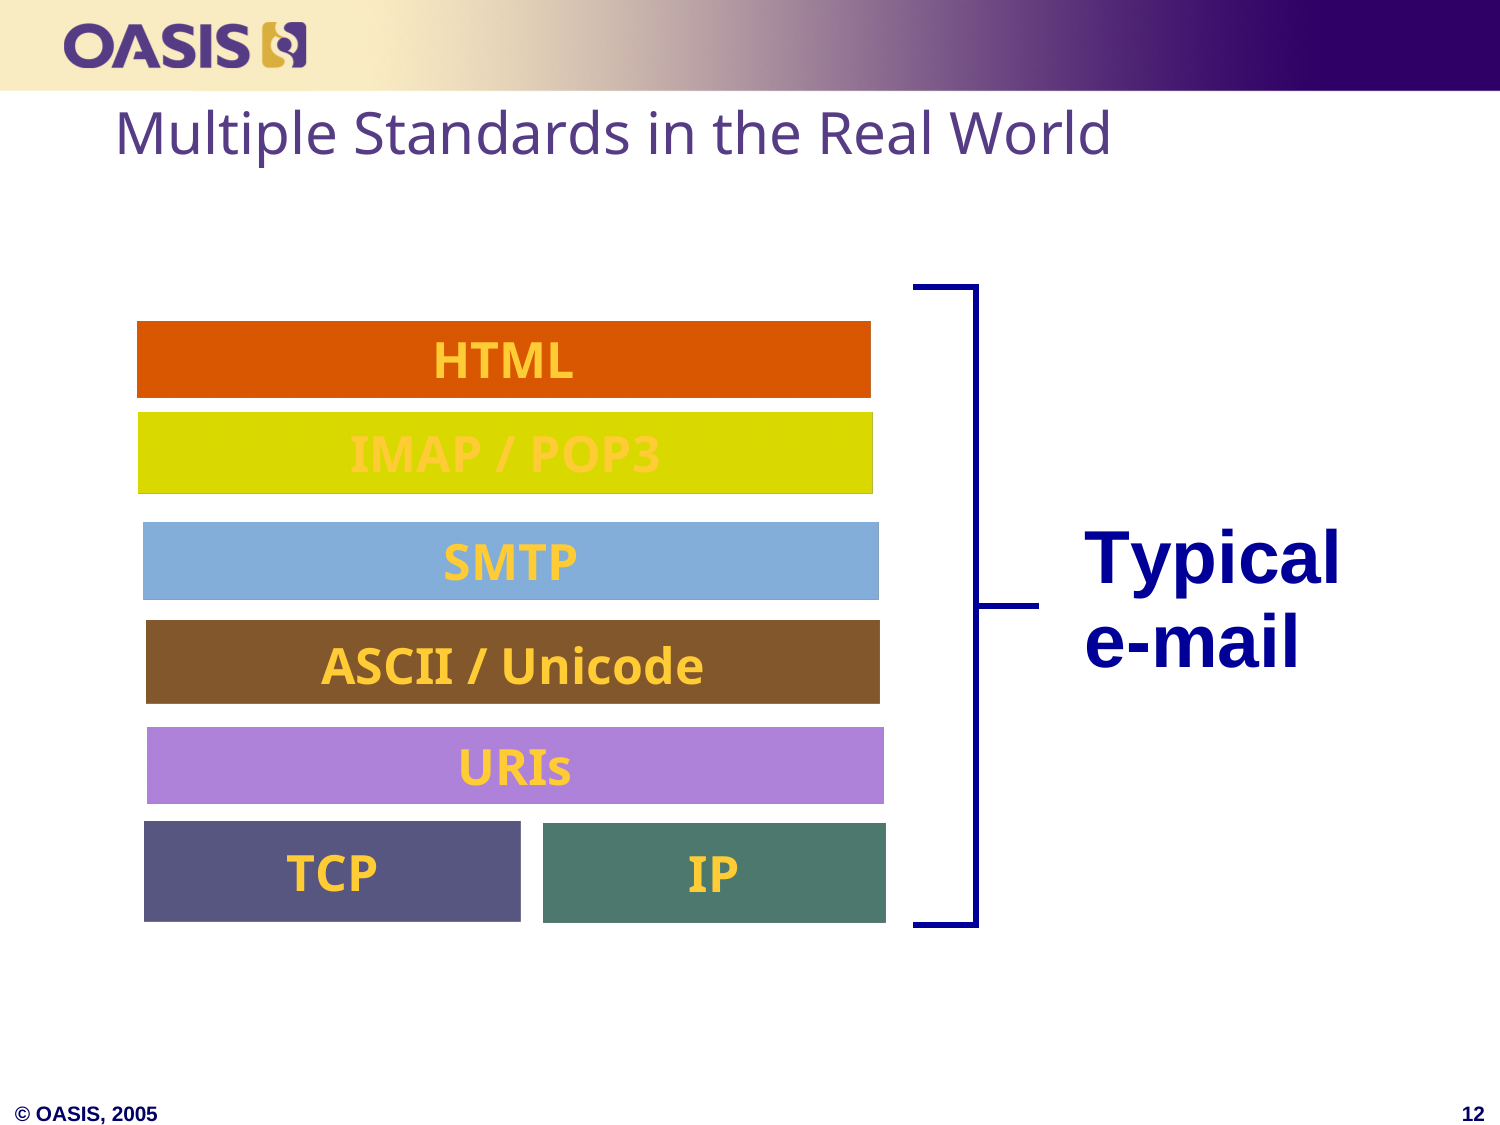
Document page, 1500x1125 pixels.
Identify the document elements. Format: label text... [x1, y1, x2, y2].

picture [0, 0, 1500, 1125]
title Multiple Standards in the Real World [99, 99, 1375, 175]
text_box Typical e-mail [1069, 507, 1401, 691]
